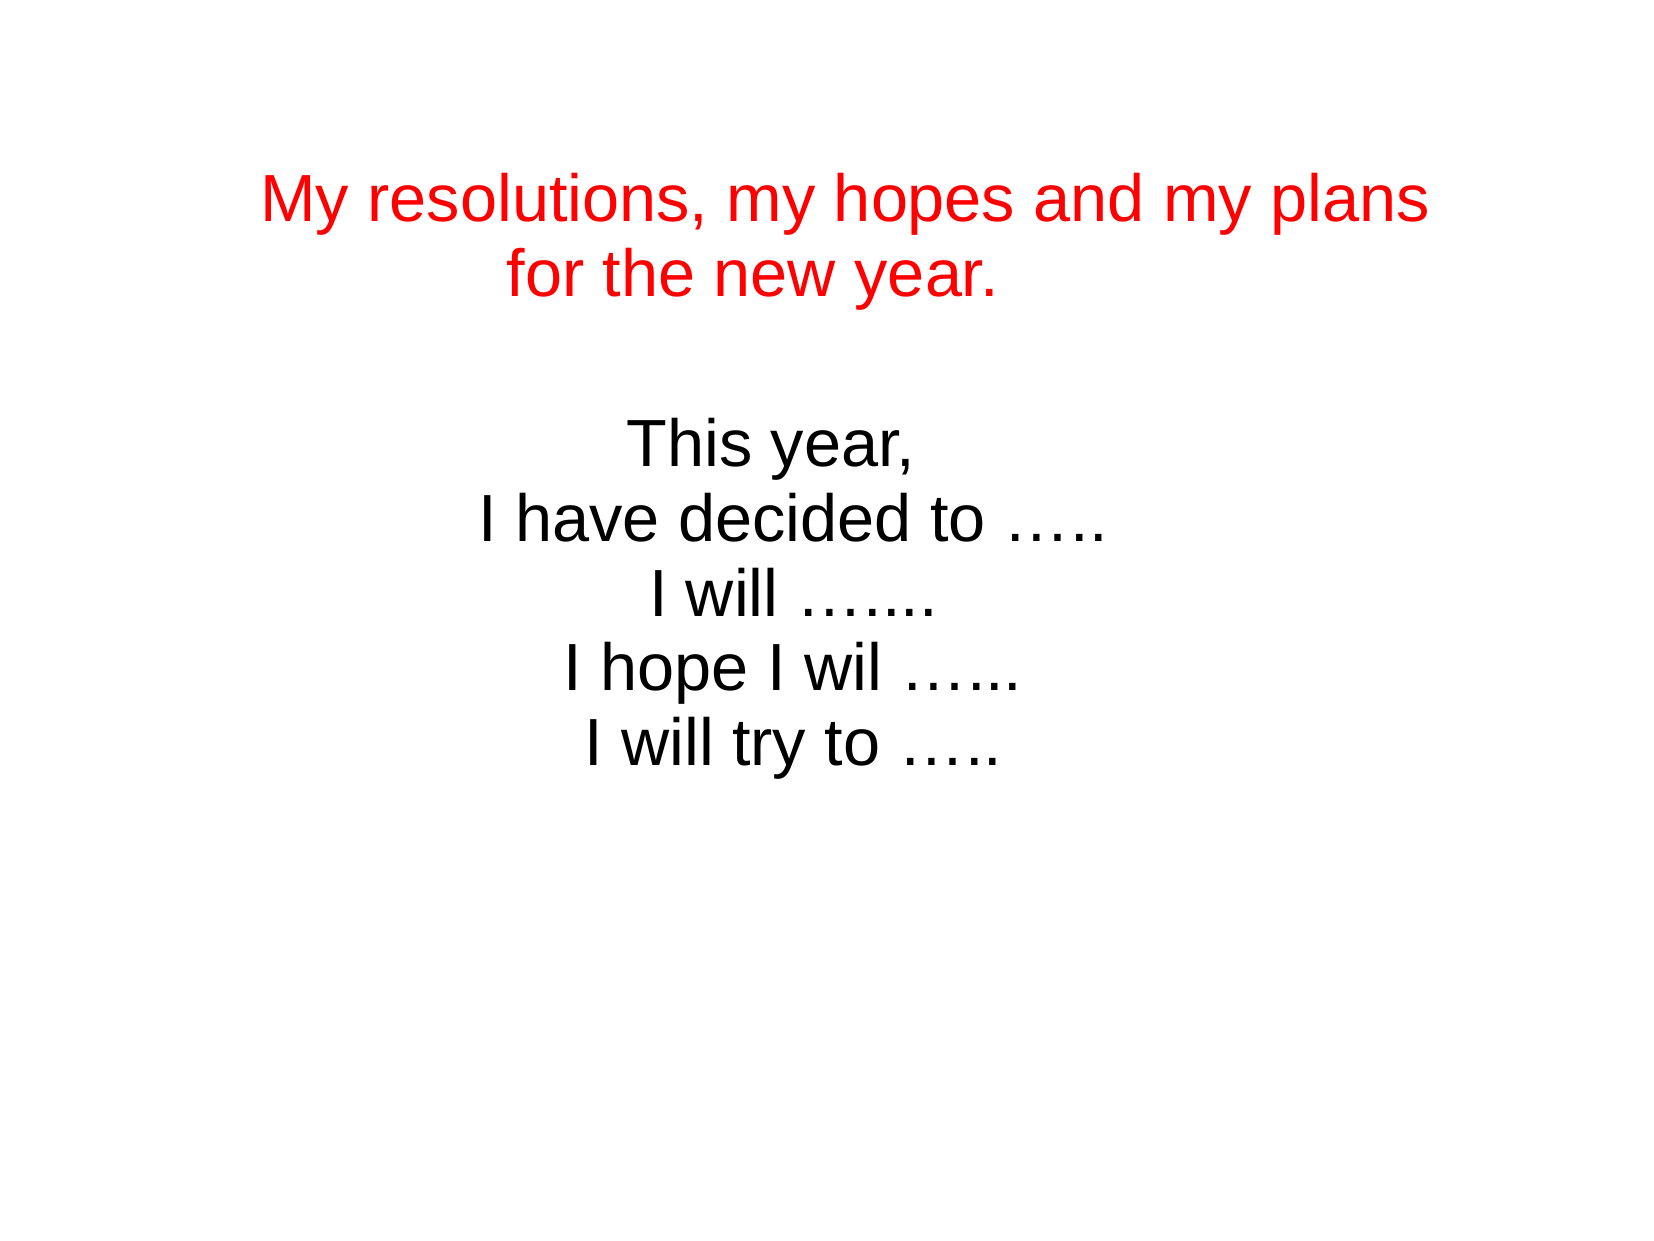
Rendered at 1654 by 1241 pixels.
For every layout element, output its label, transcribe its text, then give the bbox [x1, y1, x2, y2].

text_box My resolutions, my hopes and my plans for the new year. [23, 153, 1630, 318]
text_box This year, I have decided to ….. I will ….... I hope I wil …... I will try to ….. [463, 398, 1124, 788]
